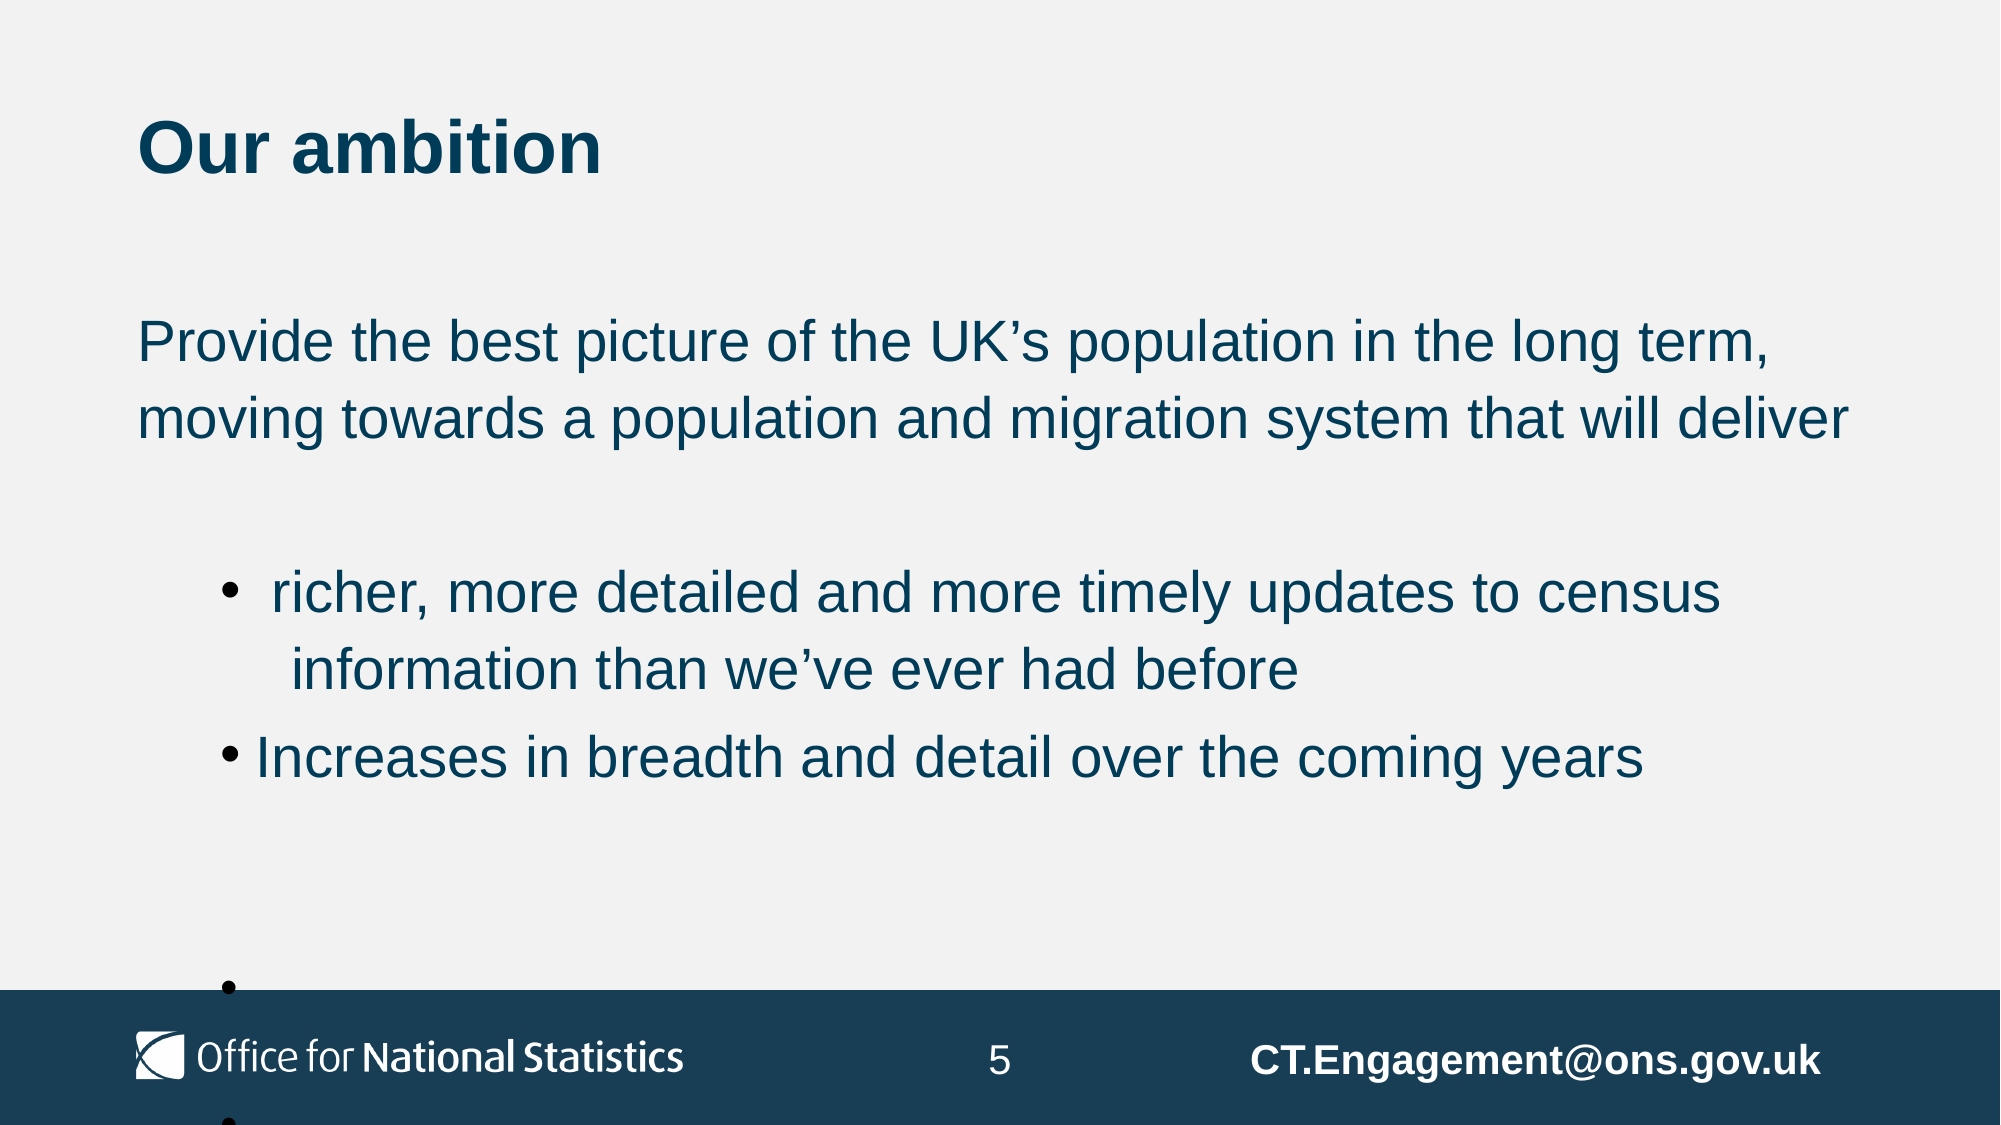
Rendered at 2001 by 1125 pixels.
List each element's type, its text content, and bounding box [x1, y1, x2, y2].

text_box CT.Engagement@ons.gov.uk [1236, 1025, 1866, 1086]
text_box 5 [764, 1025, 1236, 1086]
title Our ambition [137, 105, 1863, 192]
list Provide the best picture of the UK’s population in the long term, moving towards a population and migration system that will deliver richer, more detailed and more timely updates to census information than we’ve ever had before Increases in breadth and detail over the coming years [137, 296, 1863, 674]
